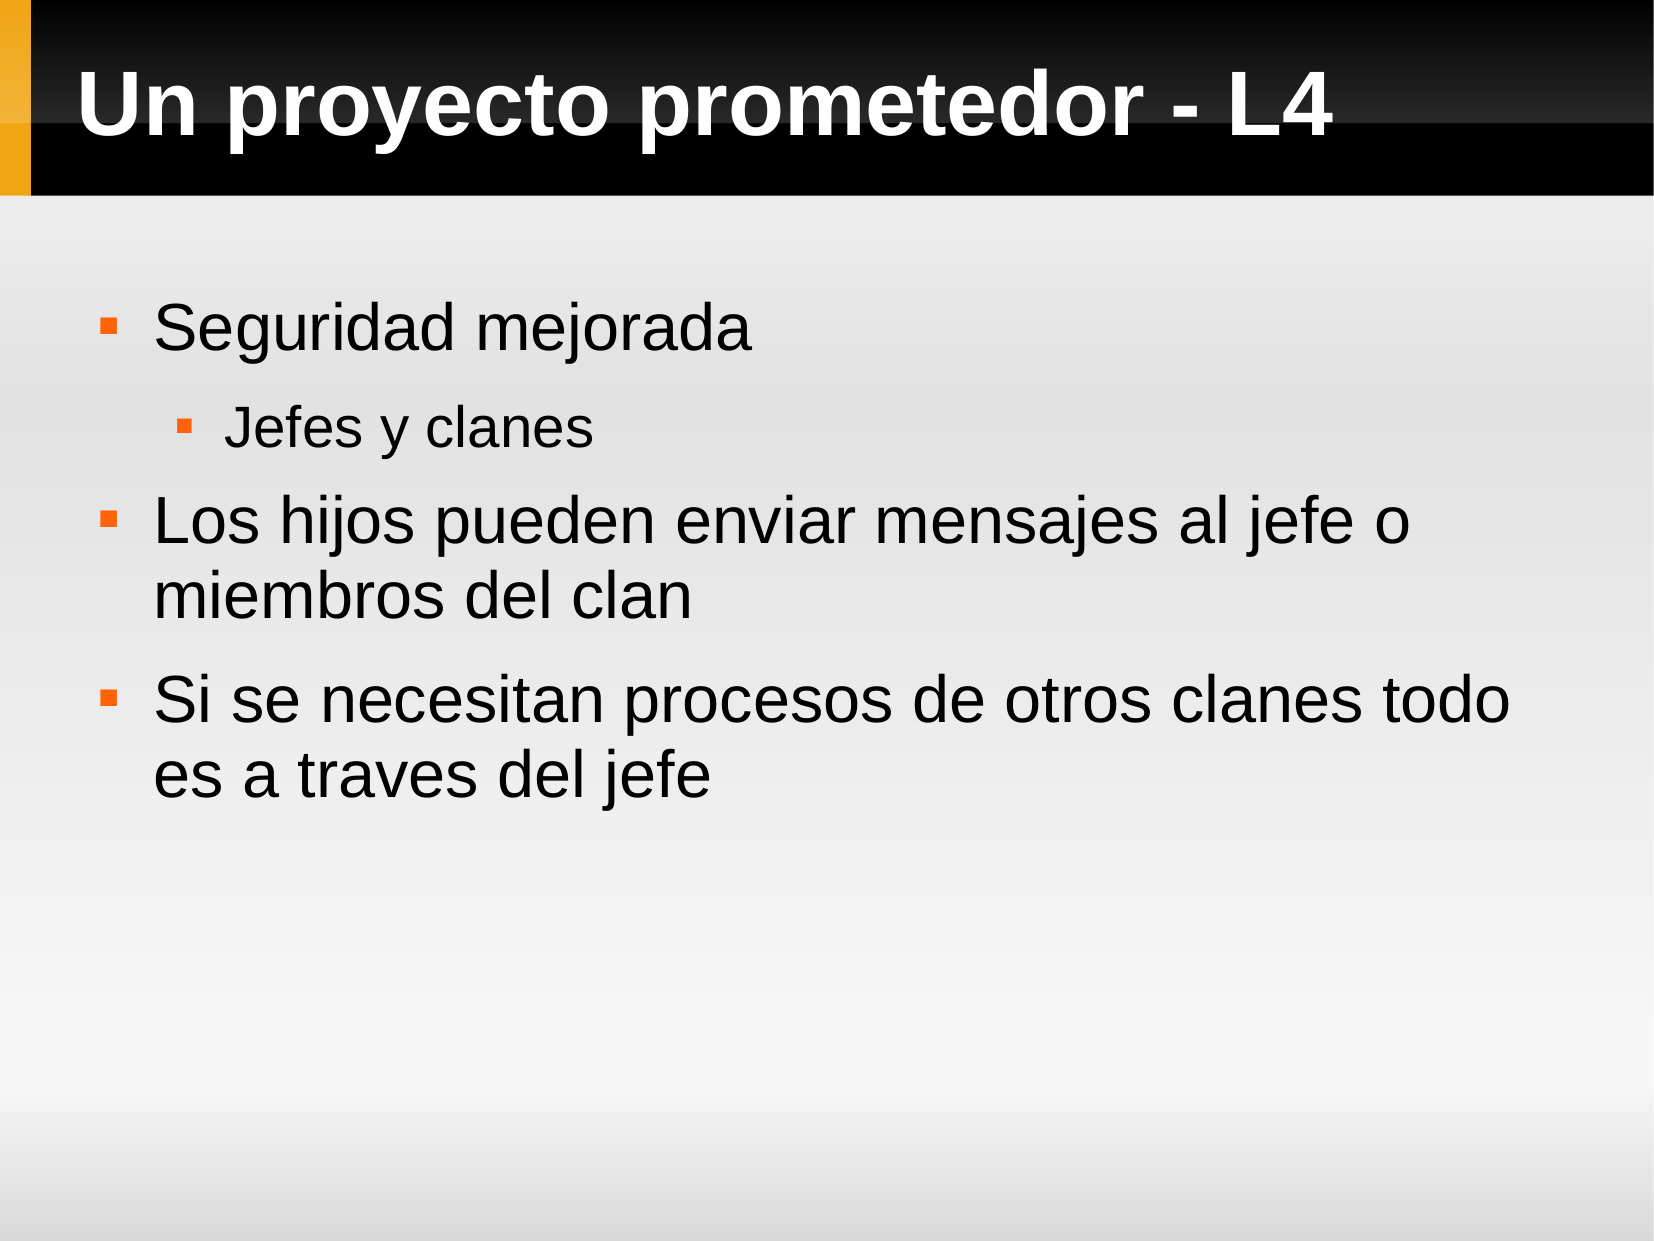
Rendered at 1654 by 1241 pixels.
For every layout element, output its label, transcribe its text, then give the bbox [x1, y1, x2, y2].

title Un proyecto prometedor - L4 [76, 7, 1565, 200]
list Seguridad mejorada Jefes y clanes Los hijos pueden enviar mensajes al jefe o miembros del clan Si se necesitan procesos de otros clanes todo es a traves del jefe [82, 290, 1571, 1094]
picture [0, 0, 1654, 1241]
